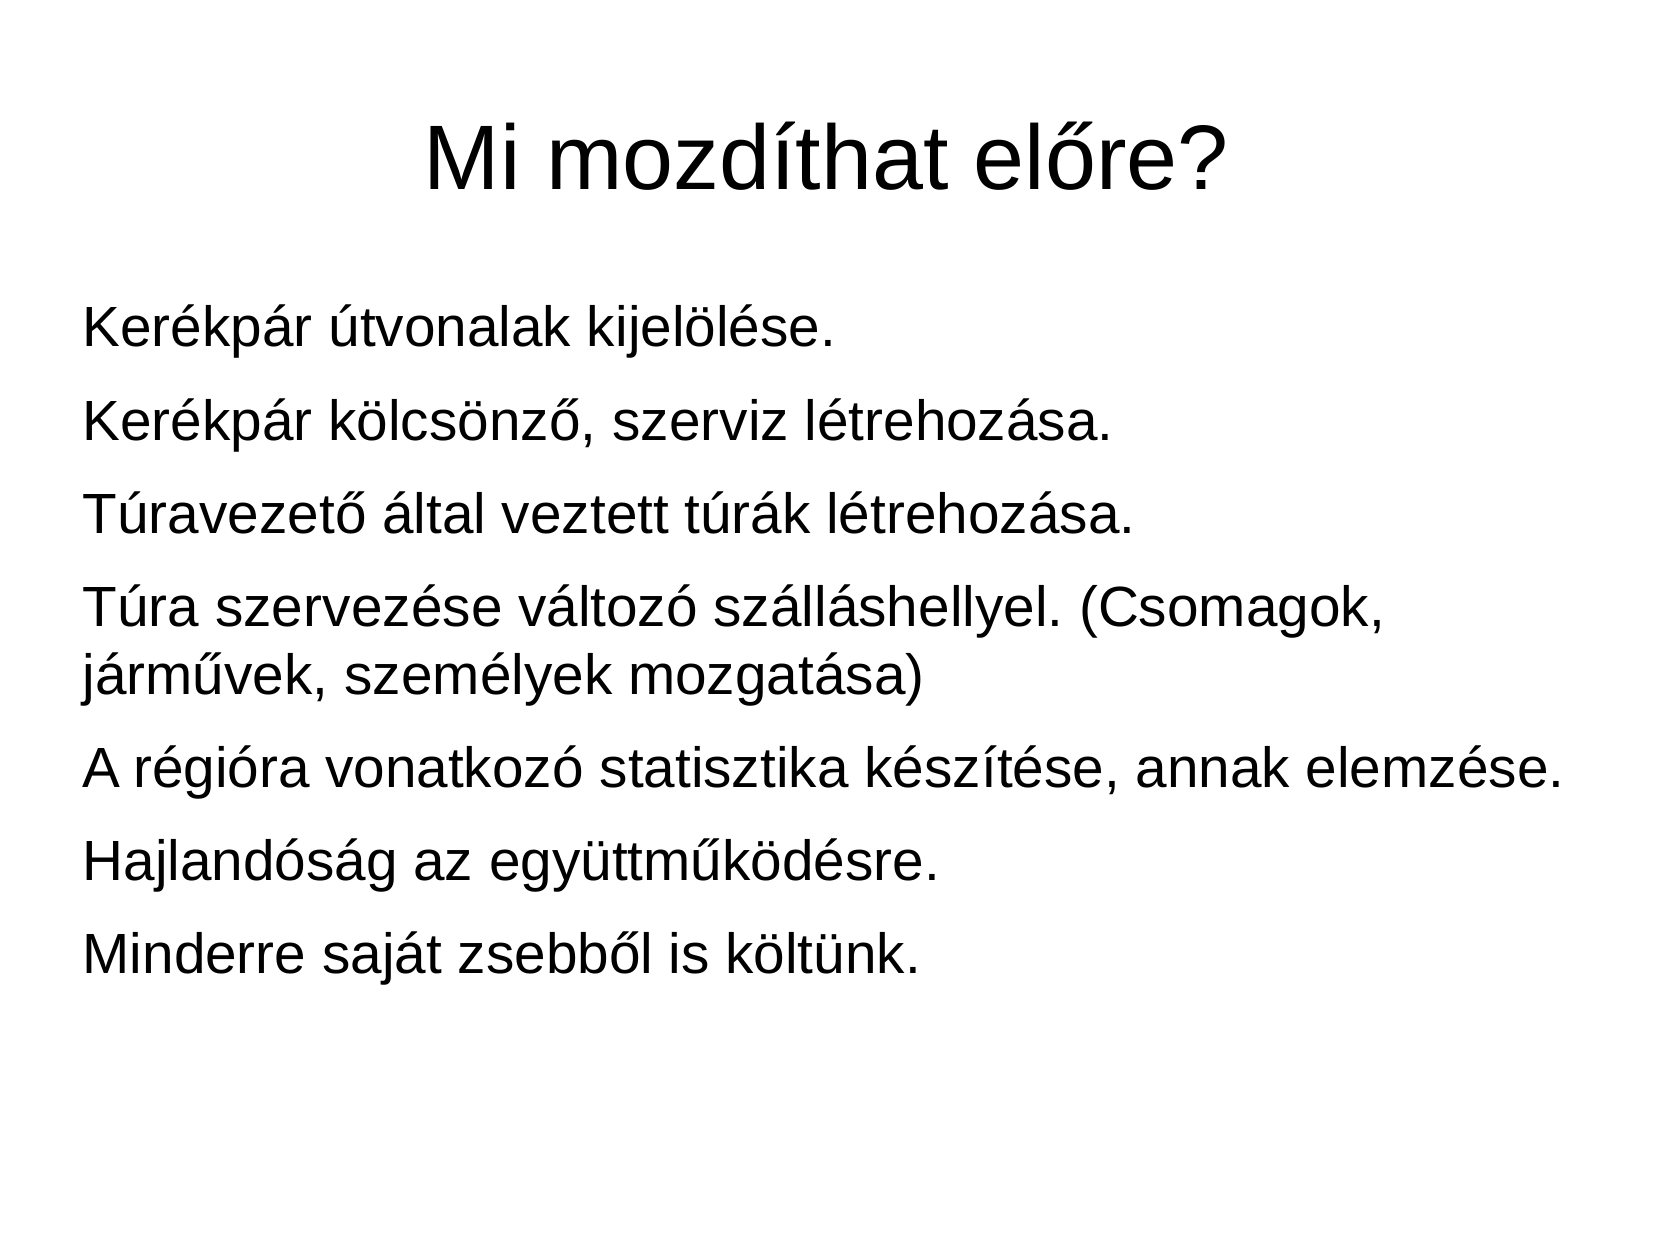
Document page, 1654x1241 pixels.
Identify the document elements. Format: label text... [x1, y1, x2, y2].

title Mi mozdíthat előre? [82, 49, 1571, 257]
list Kerékpár útvonalak kijelölése. Kerékpár kölcsönző, szerviz létrehozása. Túravezető által veztett túrák létrehozása. Túra szervezése változó szálláshellyel. (Csomagok, járművek, személyek mozgatása) A régióra vonatkozó statisztika készítése, annak elemzése. Hajlandóság az együttműködésre. Minderre saját zsebből is költünk. [82, 290, 1571, 1010]
